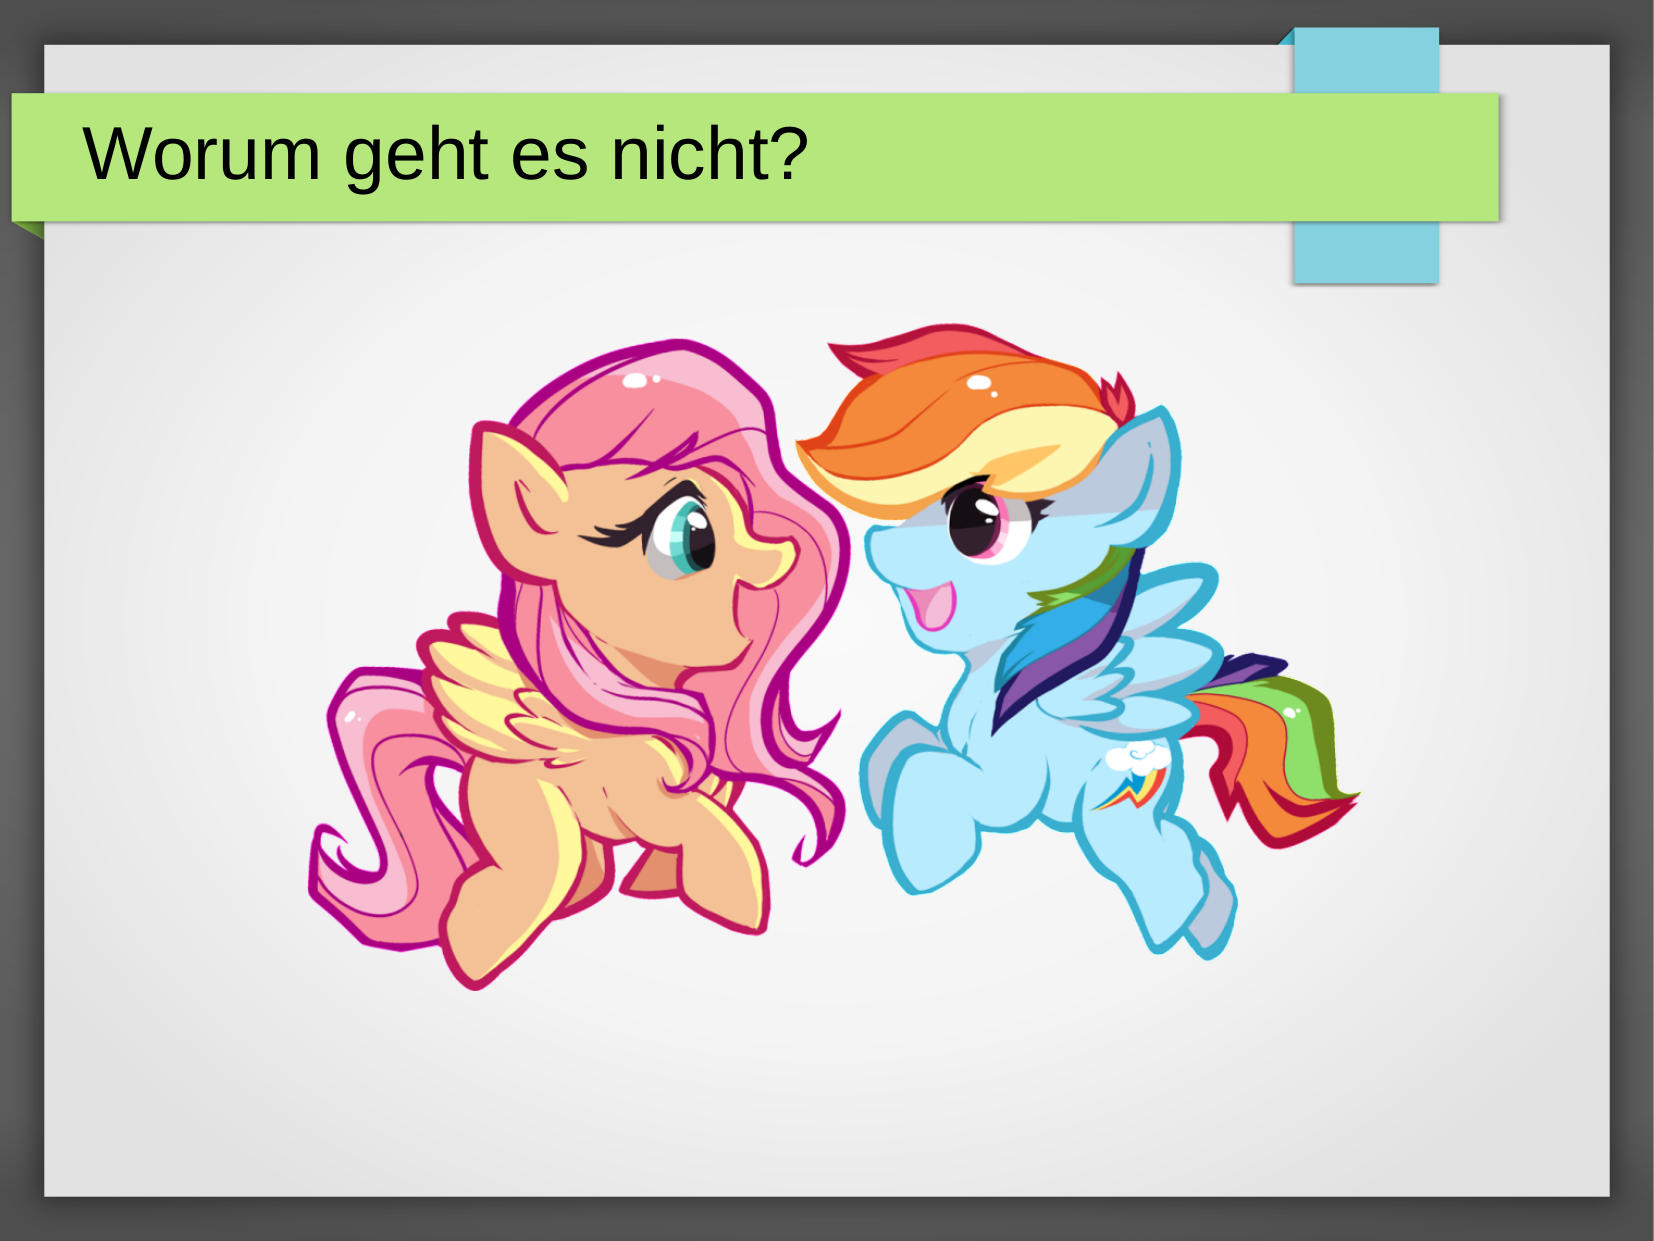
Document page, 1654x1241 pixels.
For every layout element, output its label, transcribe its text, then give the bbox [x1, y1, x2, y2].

picture [0, 0, 1654, 1241]
title Worum geht es nicht? [82, 94, 1264, 213]
